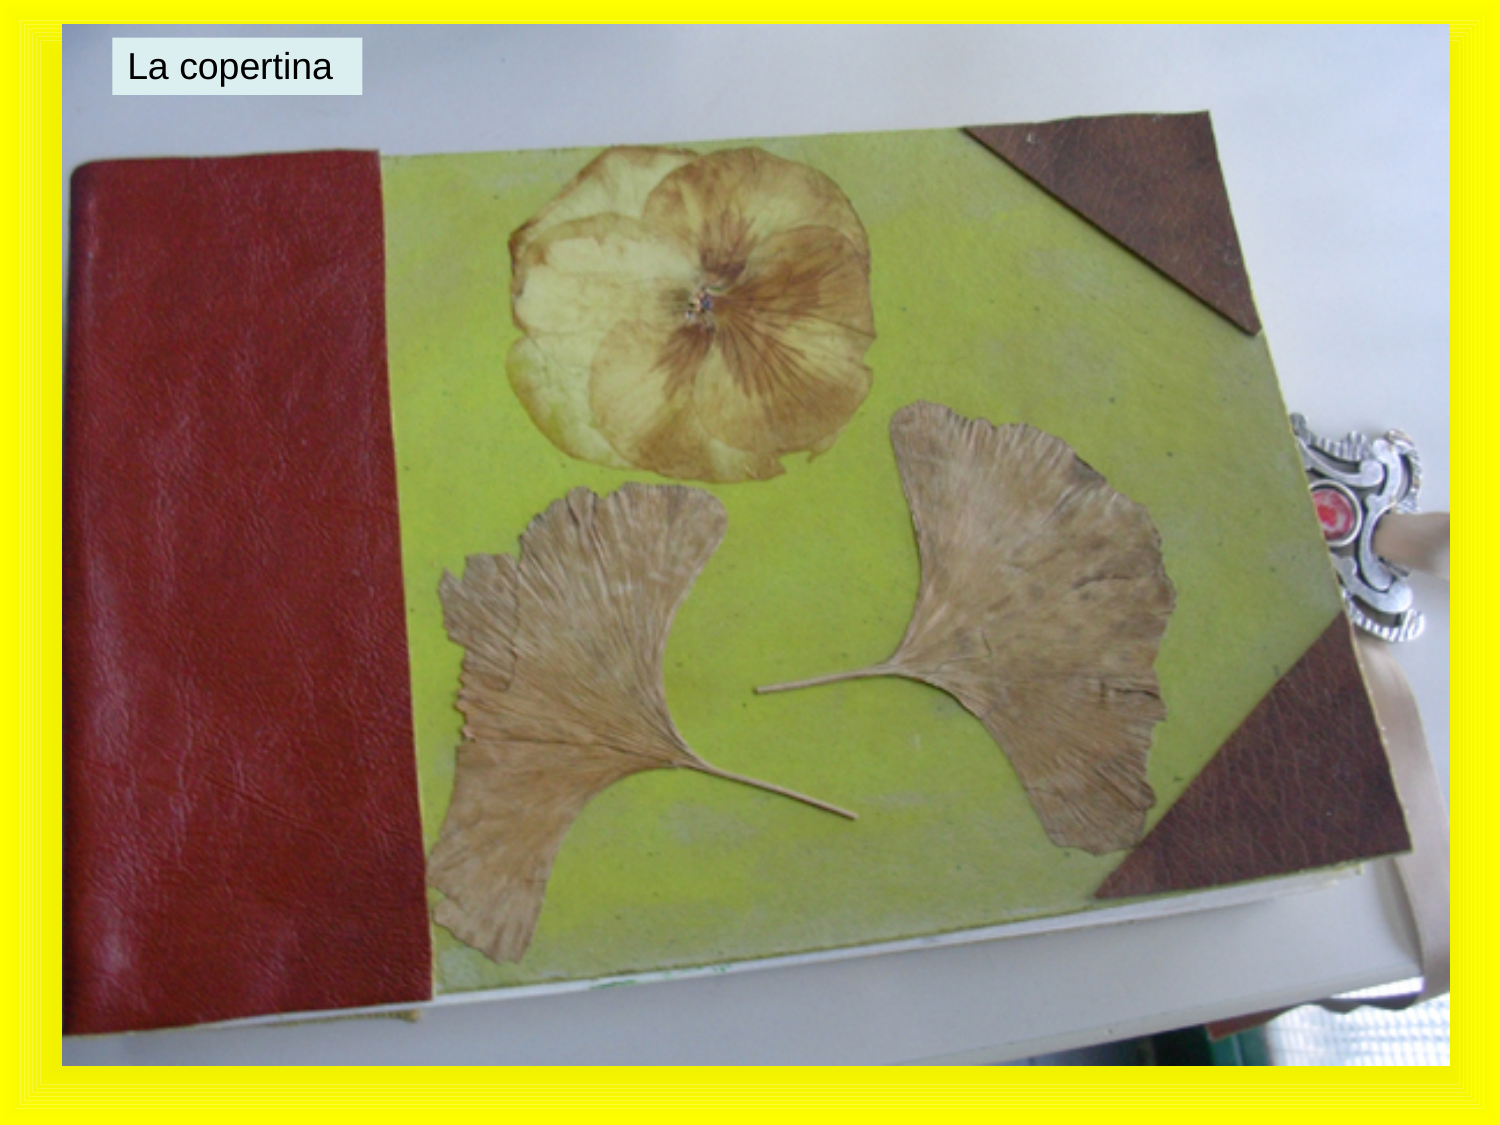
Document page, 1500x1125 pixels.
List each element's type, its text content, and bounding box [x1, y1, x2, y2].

picture [62, 24, 1450, 1066]
text_box La copertina [112, 37, 363, 95]
